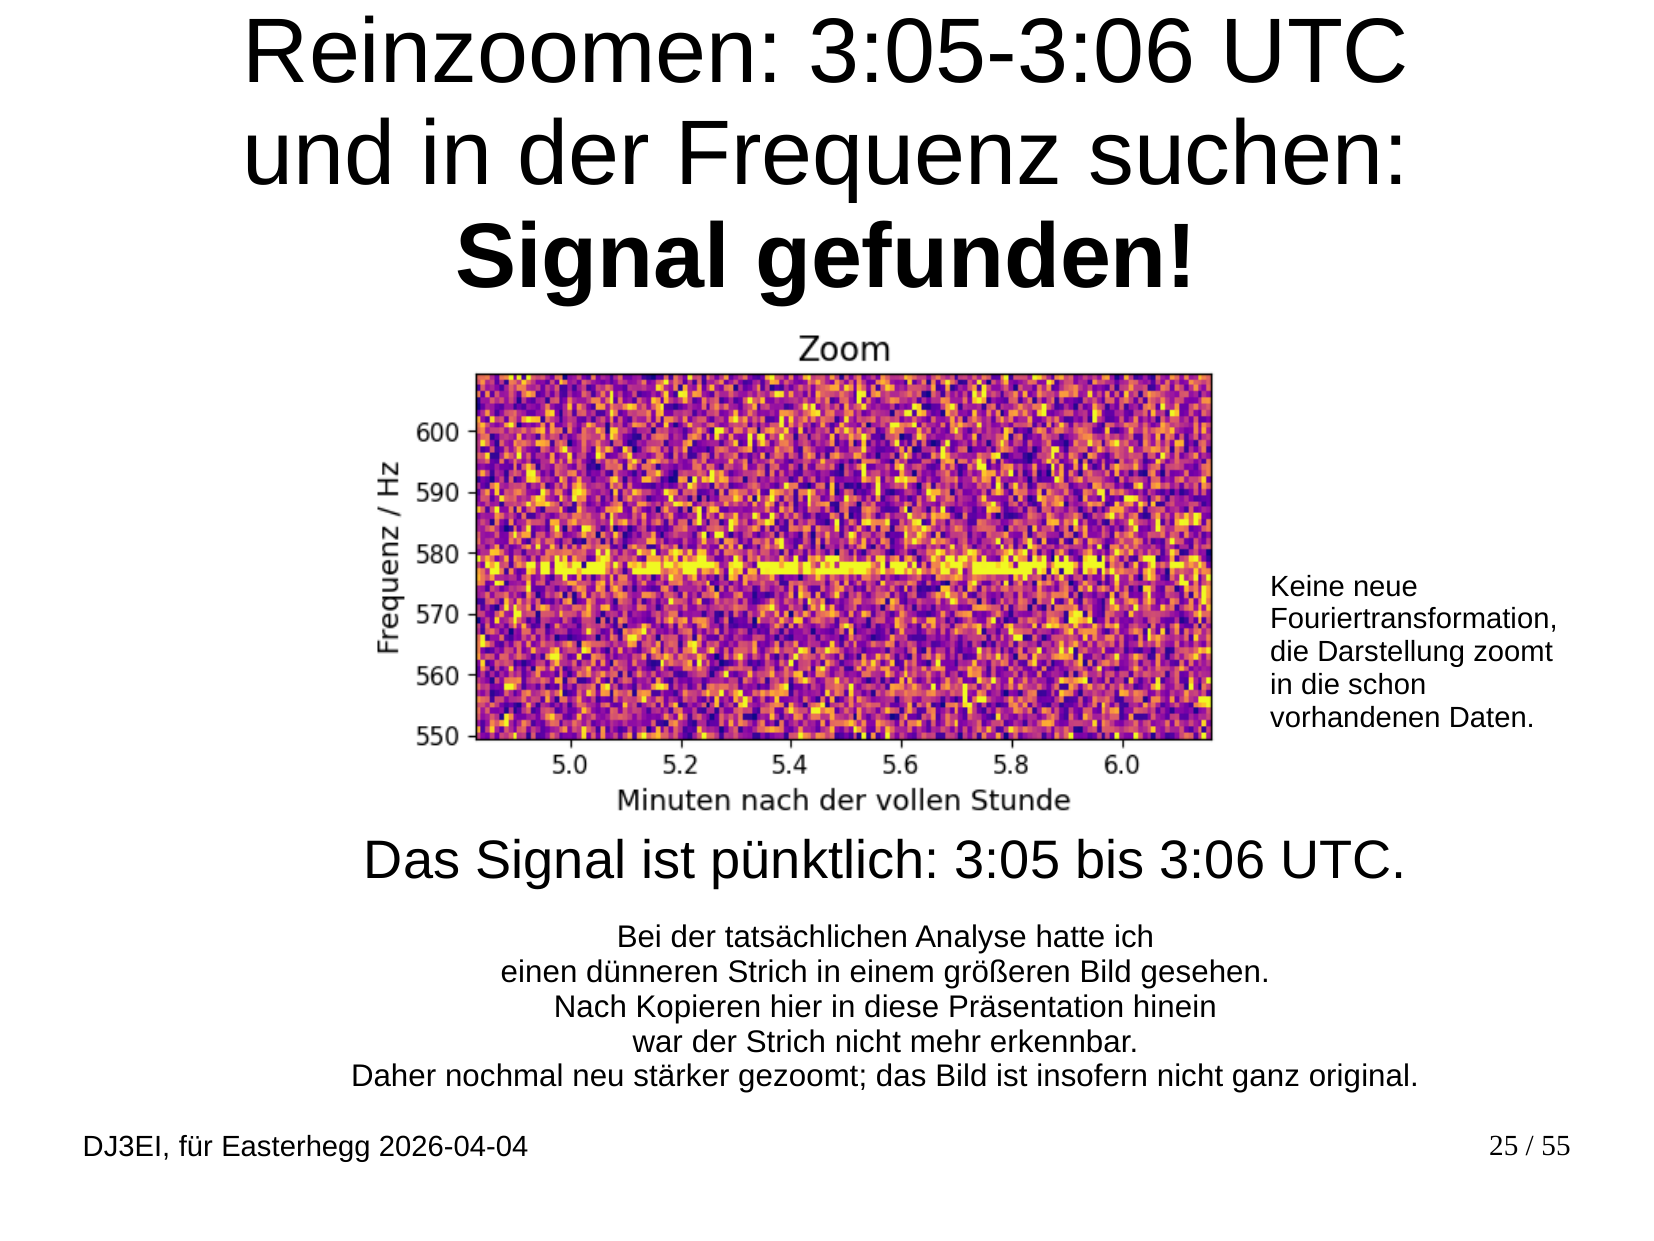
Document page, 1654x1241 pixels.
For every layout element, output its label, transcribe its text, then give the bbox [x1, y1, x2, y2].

text_box Das Signal ist pünktlich: 3:05 bis 3:06 UTC. Bei der tatsächlichen Analyse hatte ich einen dünneren Strich in einem größeren Bild gesehen. Nach Kopieren hier in diese Präsentation hinein war der Strich nicht mehr erkennbar. Daher nochmal neu stärker gezoomt; das Bild ist insofern nicht ganz original. [339, 822, 1433, 1101]
title Reinzoomen: 3:05-3:06 UTC und in der Frequenz suchen: Signal gefunden! [82, 0, 1571, 307]
picture [362, 320, 1227, 822]
text_box Keine neue Fouriertransformation, die Darstellung zoomt in die schon vorhandenen Daten. [1255, 562, 1578, 774]
